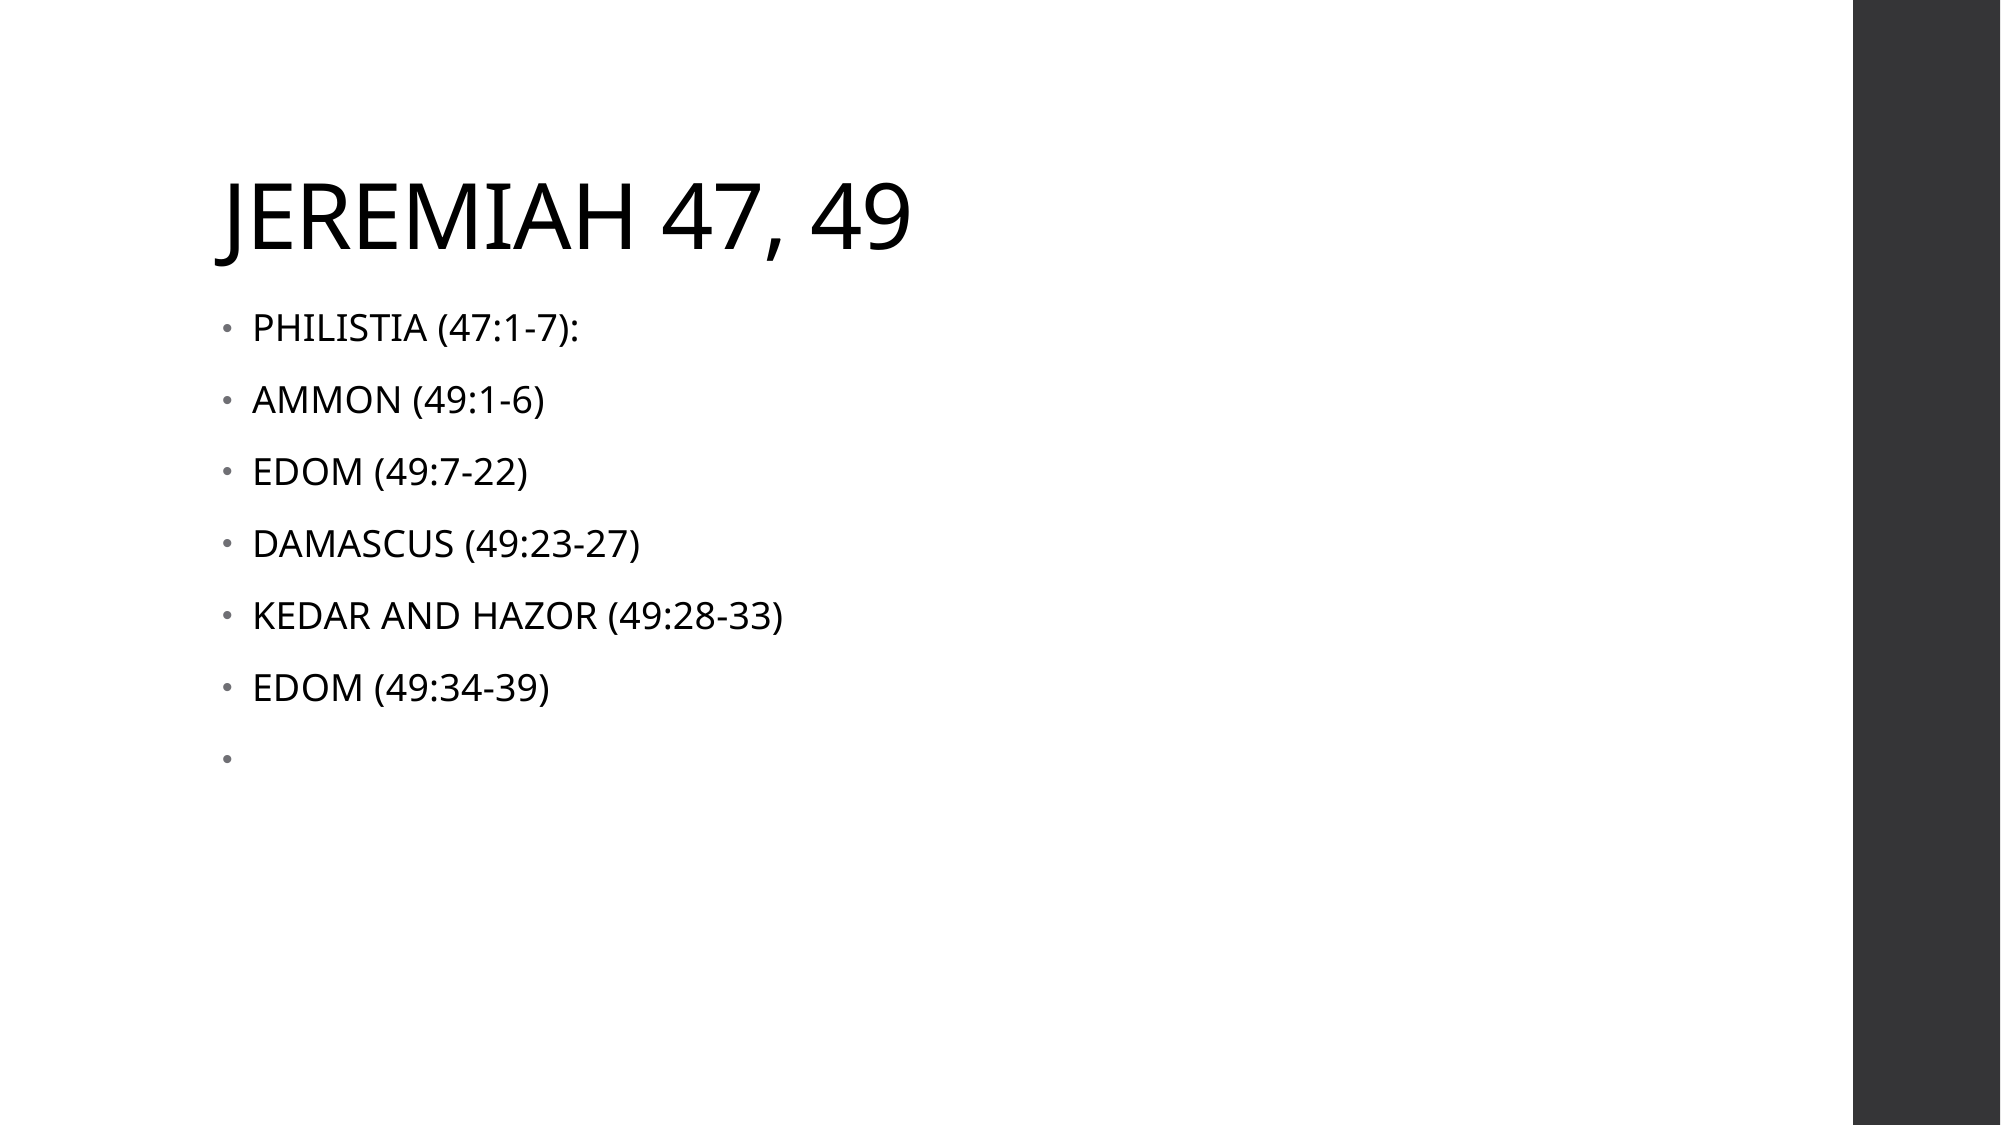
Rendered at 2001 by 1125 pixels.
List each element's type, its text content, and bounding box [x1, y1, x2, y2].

title JEREMIAH 47, 49 [206, 60, 1797, 278]
list PHILISTIA (47:1-7): AMMON (49:1-6) EDOM (49:7-22) DAMASCUS (49:23-27) KEDAR AND HAZOR (49:28-33) EDOM (49:34-39) [206, 299, 1617, 1014]
